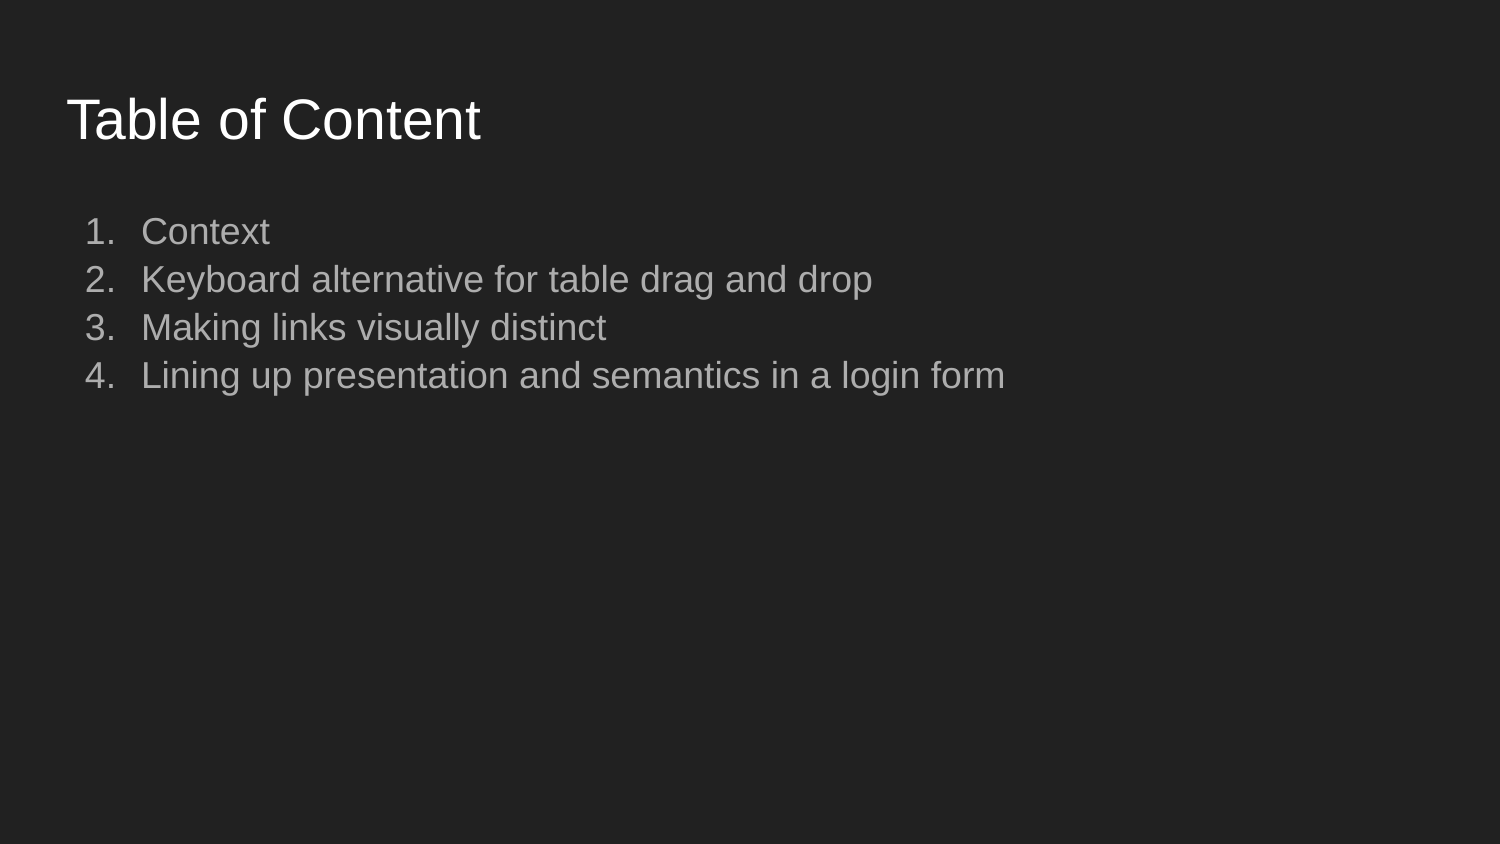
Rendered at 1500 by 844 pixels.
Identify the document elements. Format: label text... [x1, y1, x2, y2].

title Table of Content [51, 72, 1449, 167]
list Context Keyboard alternative for table drag and drop Making links visually distinct Lining up presentation and semantics in a login form [51, 189, 1449, 750]
